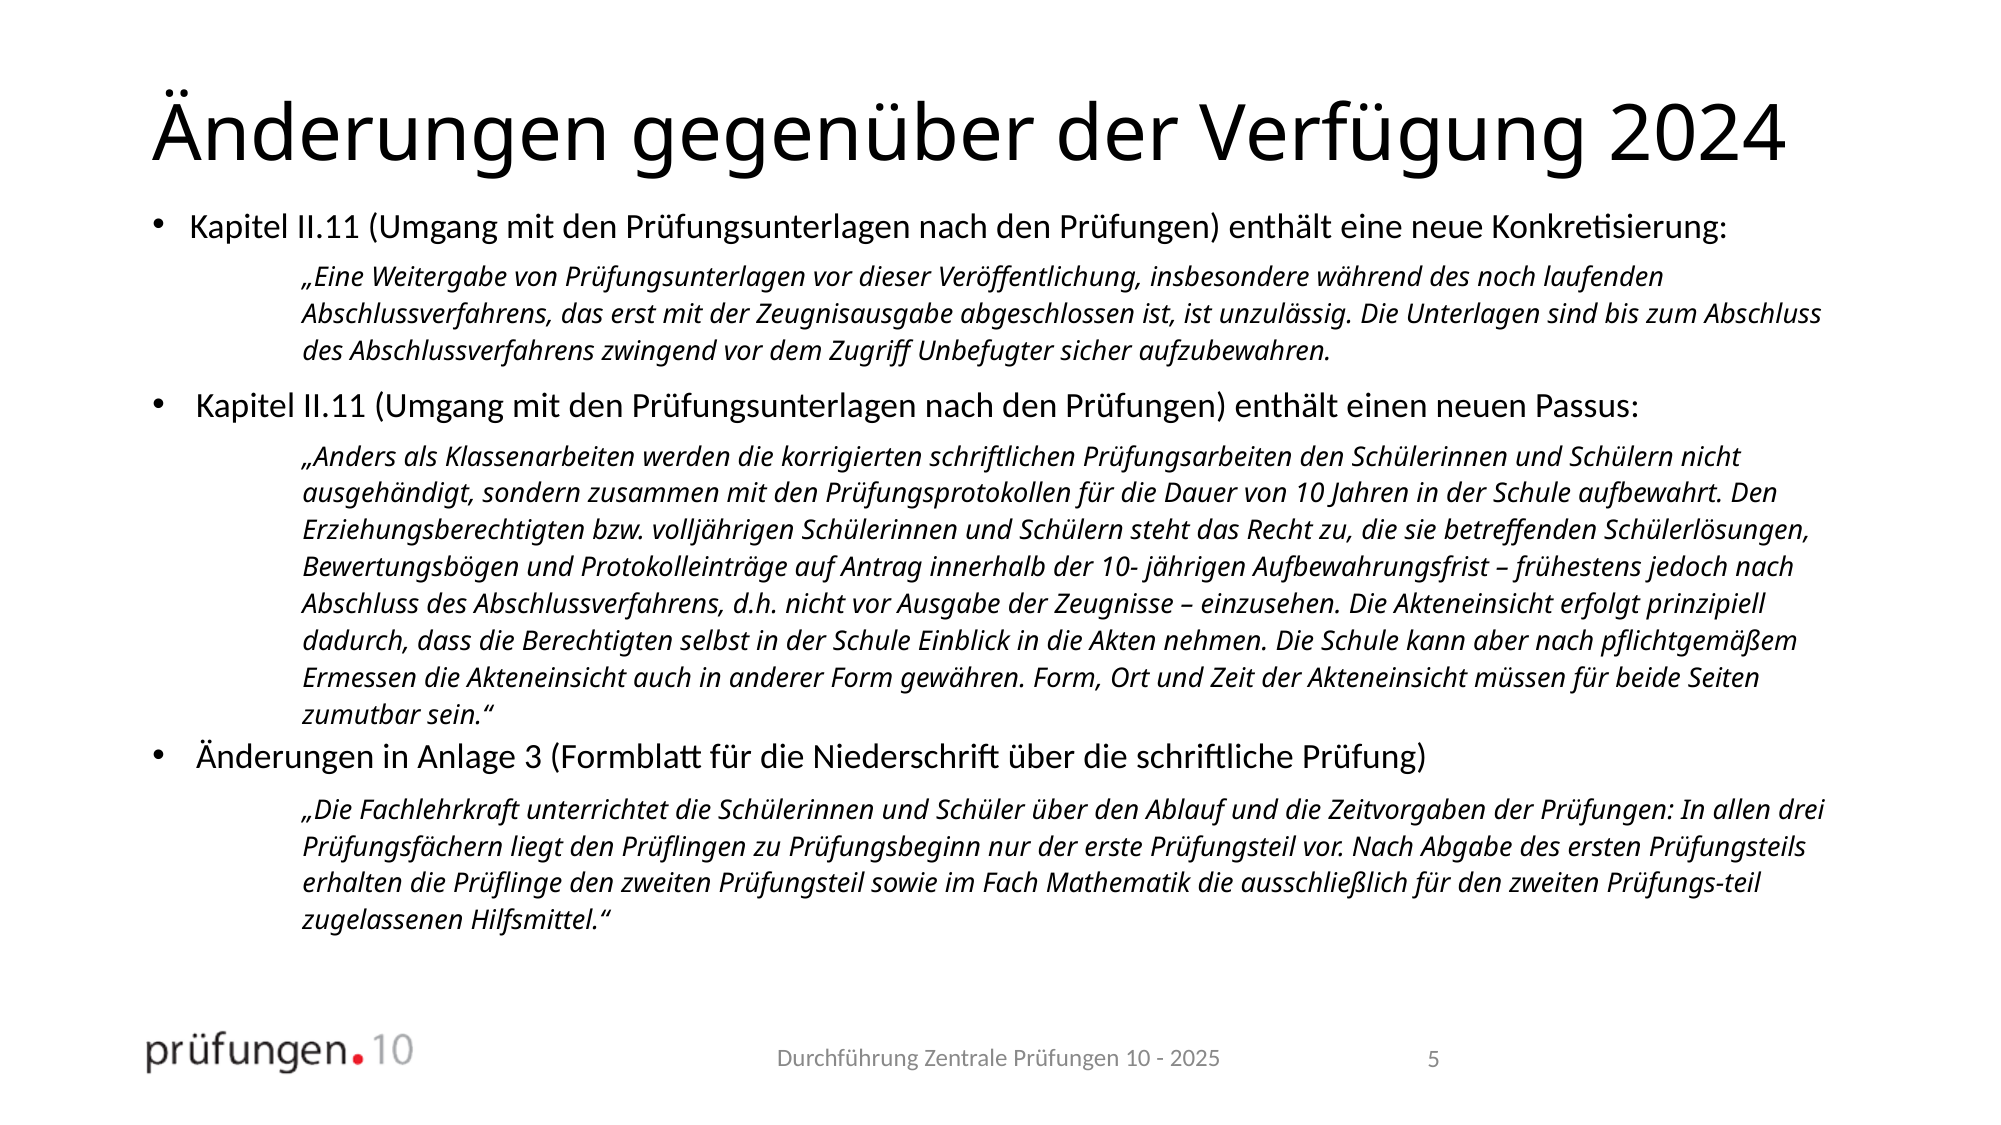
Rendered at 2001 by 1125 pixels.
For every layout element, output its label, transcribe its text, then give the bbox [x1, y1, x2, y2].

text_box Kapitel II.11 (Umgang mit den Prüfungsunterlagen nach den Prüfungen) enthält eine neue Konkretisierung: „Eine Weitergabe von Prüfungsunterlagen vor dieser Veröffentlichung, insbesondere während des noch laufenden Abschlussverfahrens, das erst mit der Zeugnisausgabe abgeschlossen ist, ist unzulässig. Die Unterlagen sind bis zum Abschluss des Abschlussverfahrens zwingend vor dem Zugriff Unbefugter sicher aufzubewahren. Kapitel II.11 (Umgang mit den Prüfungsunterlagen nach den Prüfungen) enthält einen neuen Passus: „Anders als Klassenarbeiten werden die korrigierten schriftlichen Prüfungsarbeiten den Schülerinnen und Schülern nicht ausgehändigt, sondern zusammen mit den Prüfungsprotokollen für die Dauer von 10 Jahren in der Schule aufbewahrt. Den Erziehungsberechtigten bzw. volljährigen Schülerinnen und Schülern steht das Recht zu, die sie betreffenden Schülerlösungen, Bewertungsbögen und Protokolleinträge auf Antrag innerhalb der 10- jährigen Aufbewahrungsfrist – frühestens jedoch nach Abschluss des Abschlussverfahrens, d.h. nicht vor Ausgabe der Zeugnisse – einzusehen. Die Akteneinsicht erfolgt prinzipiell dadurch, dass die Berechtigten selbst in der Schule Einblick in die Akten nehmen. Die Schule kann aber nach pflichtgemäßem Ermessen die Akteneinsicht auch in anderer Form gewähren. Form, Ort und Zeit der Akteneinsicht müssen für beide Seiten zumutbar sein.“ Änderungen in Anlage 3 (Formblatt für die Niederschrift über die schriftliche Prüfung) „Die Fachlehrkraft unterrichtet die Schülerinnen und Schüler über den Ablauf und die Zeitvorgaben der Prüfungen: In allen drei Prüfungsfächern liegt den Prüflingen zu Prüfungsbeginn nur der erste Prüfungsteil vor. Nach Abgabe des ersten Prüfungsteils erhalten die Prüflinge den zweiten Prüfungsteil sowie im Fach Mathematik die ausschließlich für den zweiten Prüfungs-teil zugelassenen Hilfsmittel.“ [137, 207, 1863, 1014]
text_box <Foliennummer> [1412, 1027, 1863, 1088]
title Änderungen gegenüber der Verfügung 2024 [137, 77, 1863, 193]
picture [137, 1023, 423, 1080]
